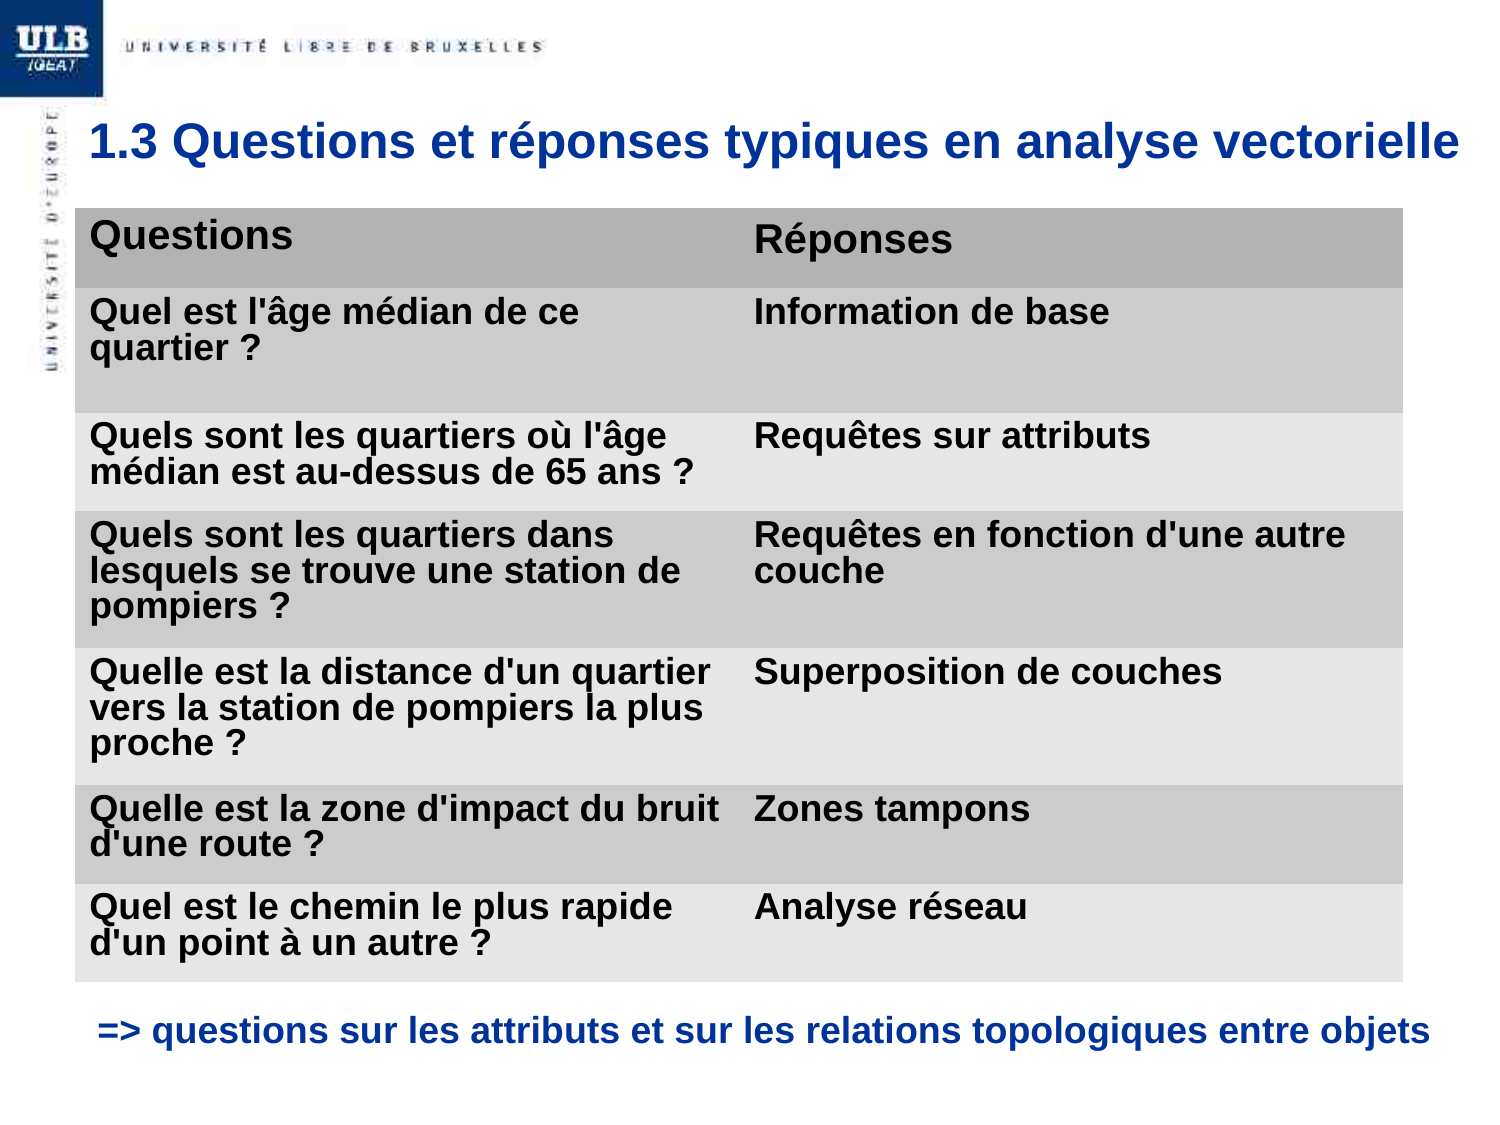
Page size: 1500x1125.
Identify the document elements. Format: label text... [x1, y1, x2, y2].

table_cell Requêtes en fonction d'une autre couche [739, 511, 1403, 648]
table_cell Analyse réseau [739, 884, 1403, 982]
table_cell Quels sont les quartiers où l'âge médian est au-dessus de 65 ans ? [75, 413, 739, 511]
table_cell Quelle est la zone d'impact du bruit d'une route ? [75, 785, 739, 884]
table_header Réponses [739, 208, 1403, 288]
text_box => questions sur les attributs et sur les relations topologiques entre objets [82, 1003, 1447, 1074]
table_cell Quel est l'âge médian de ce quartier ? [75, 288, 739, 413]
text_box 1.3 Questions et réponses typiques en analyse vectorielle [73, 107, 1477, 183]
table_header Questions [75, 208, 739, 288]
table_cell Quel est le chemin le plus rapide d'un point à un autre ? [75, 884, 739, 982]
table_cell Requêtes sur attributs [739, 413, 1403, 511]
table_cell Quelle est la distance d'un quartier vers la station de pompiers la plus proche ? [75, 648, 739, 785]
table_cell Quels sont les quartiers dans lesquels se trouve une station de pompiers ? [75, 511, 739, 648]
table_cell Superposition de couches [739, 648, 1403, 785]
picture [0, 0, 1500, 1125]
table_cell Information de base [739, 288, 1403, 413]
table_cell Zones tampons [739, 785, 1403, 884]
